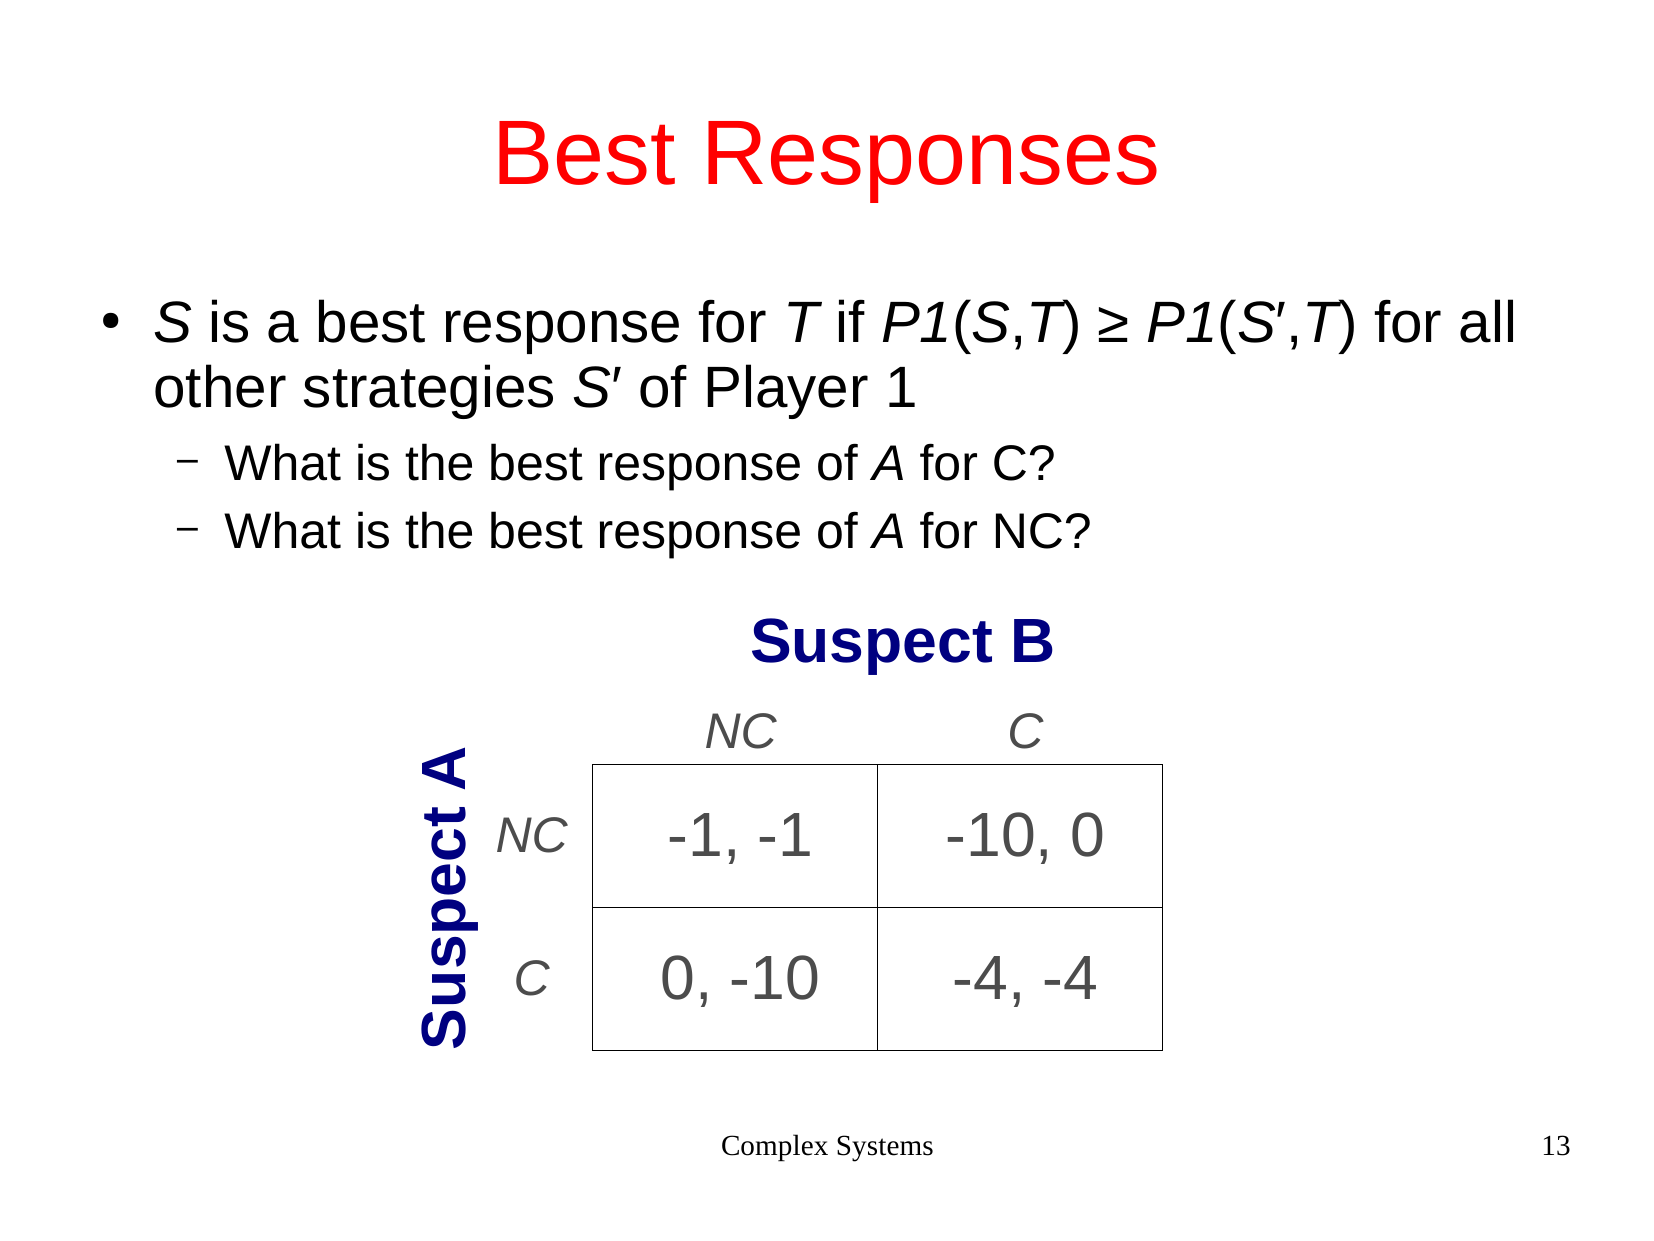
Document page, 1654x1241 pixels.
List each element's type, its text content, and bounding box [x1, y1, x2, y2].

table_cell -1, -1 [593, 765, 877, 907]
table_cell C [479, 907, 592, 1050]
text_box Suspect A [403, 746, 479, 1051]
table_header NC [592, 621, 878, 764]
list S is a best response for T if P1(S,T) ≥ P1(S′,T) for all other strategies S′ of Player 1 What is the best response of A for C? What is the best response of A for NC? [82, 290, 1571, 1109]
title Best Responses [82, 49, 1571, 257]
table_cell 0, -10 [593, 908, 877, 1050]
table_header [460, 621, 592, 764]
table_cell NC [479, 764, 592, 907]
table_cell -10, 0 [878, 765, 1162, 907]
text_box Suspect B [749, 600, 1056, 676]
table_header C [878, 621, 1163, 764]
table_cell -4, -4 [878, 908, 1162, 1050]
